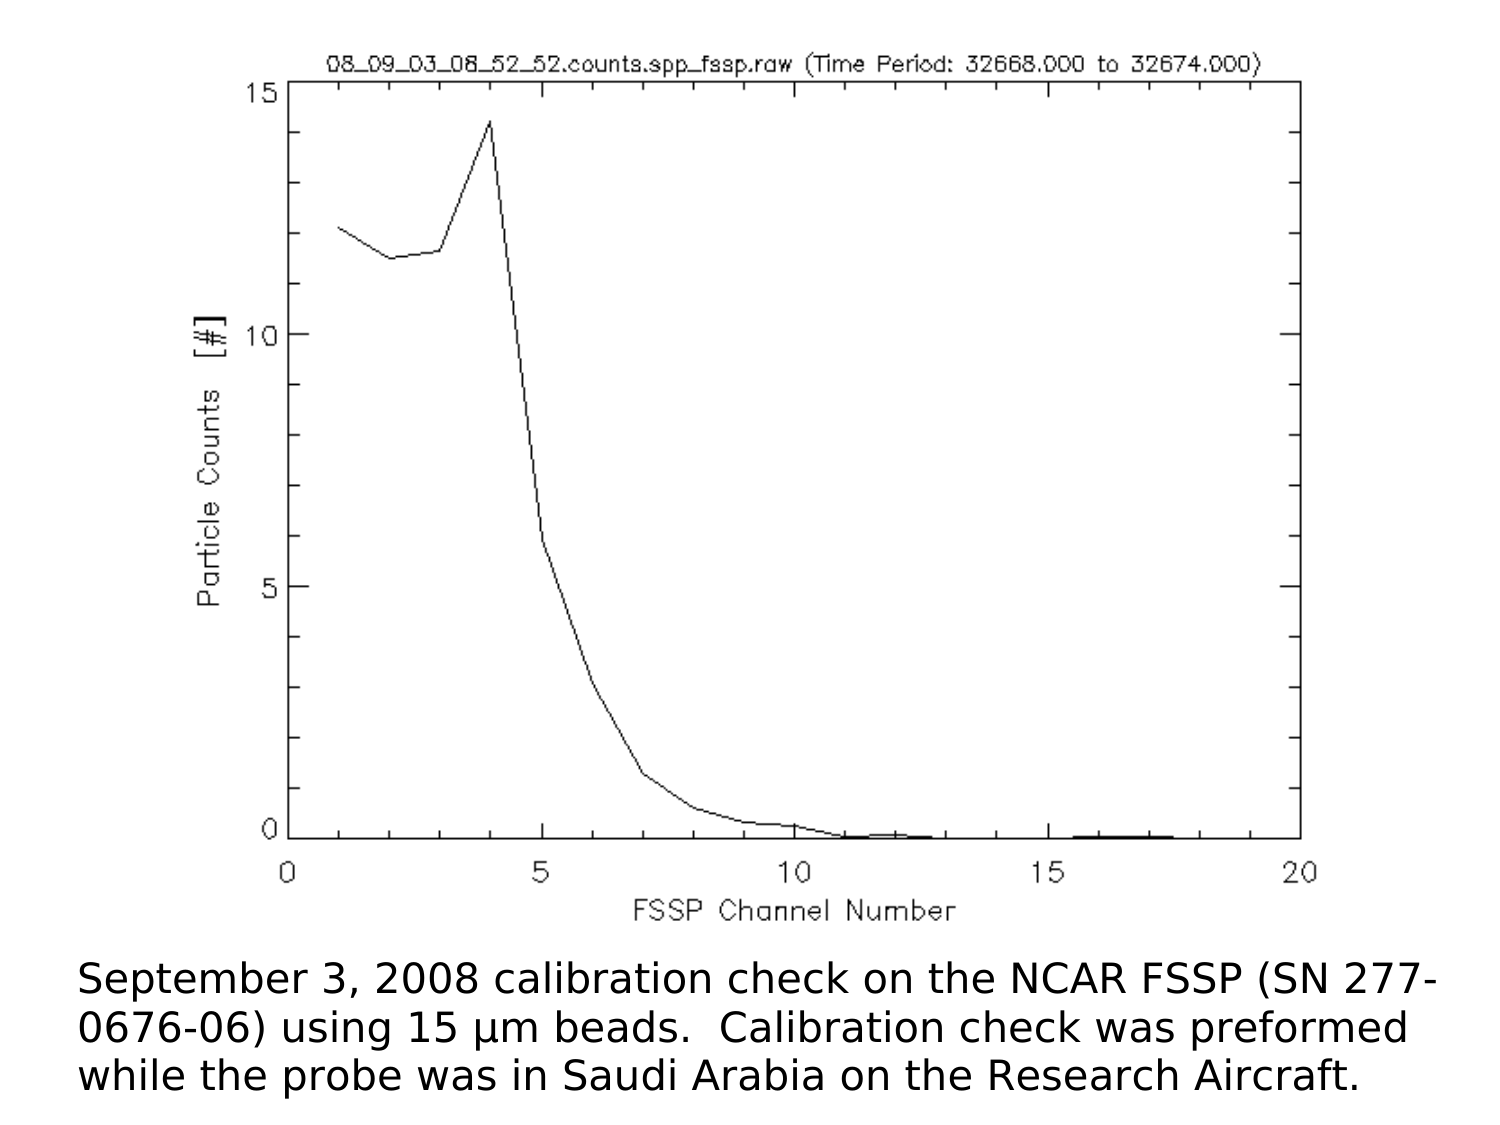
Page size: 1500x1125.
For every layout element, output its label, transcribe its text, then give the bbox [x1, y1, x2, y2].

picture [104, 29, 1365, 930]
text_box September 3, 2008 calibration check on the NCAR FSSP (SN 277-0676-06) using 15 µm beads. Calibration check was preformed while the probe was in Saudi Arabia on the Research Aircraft. [62, 947, 1463, 1109]
